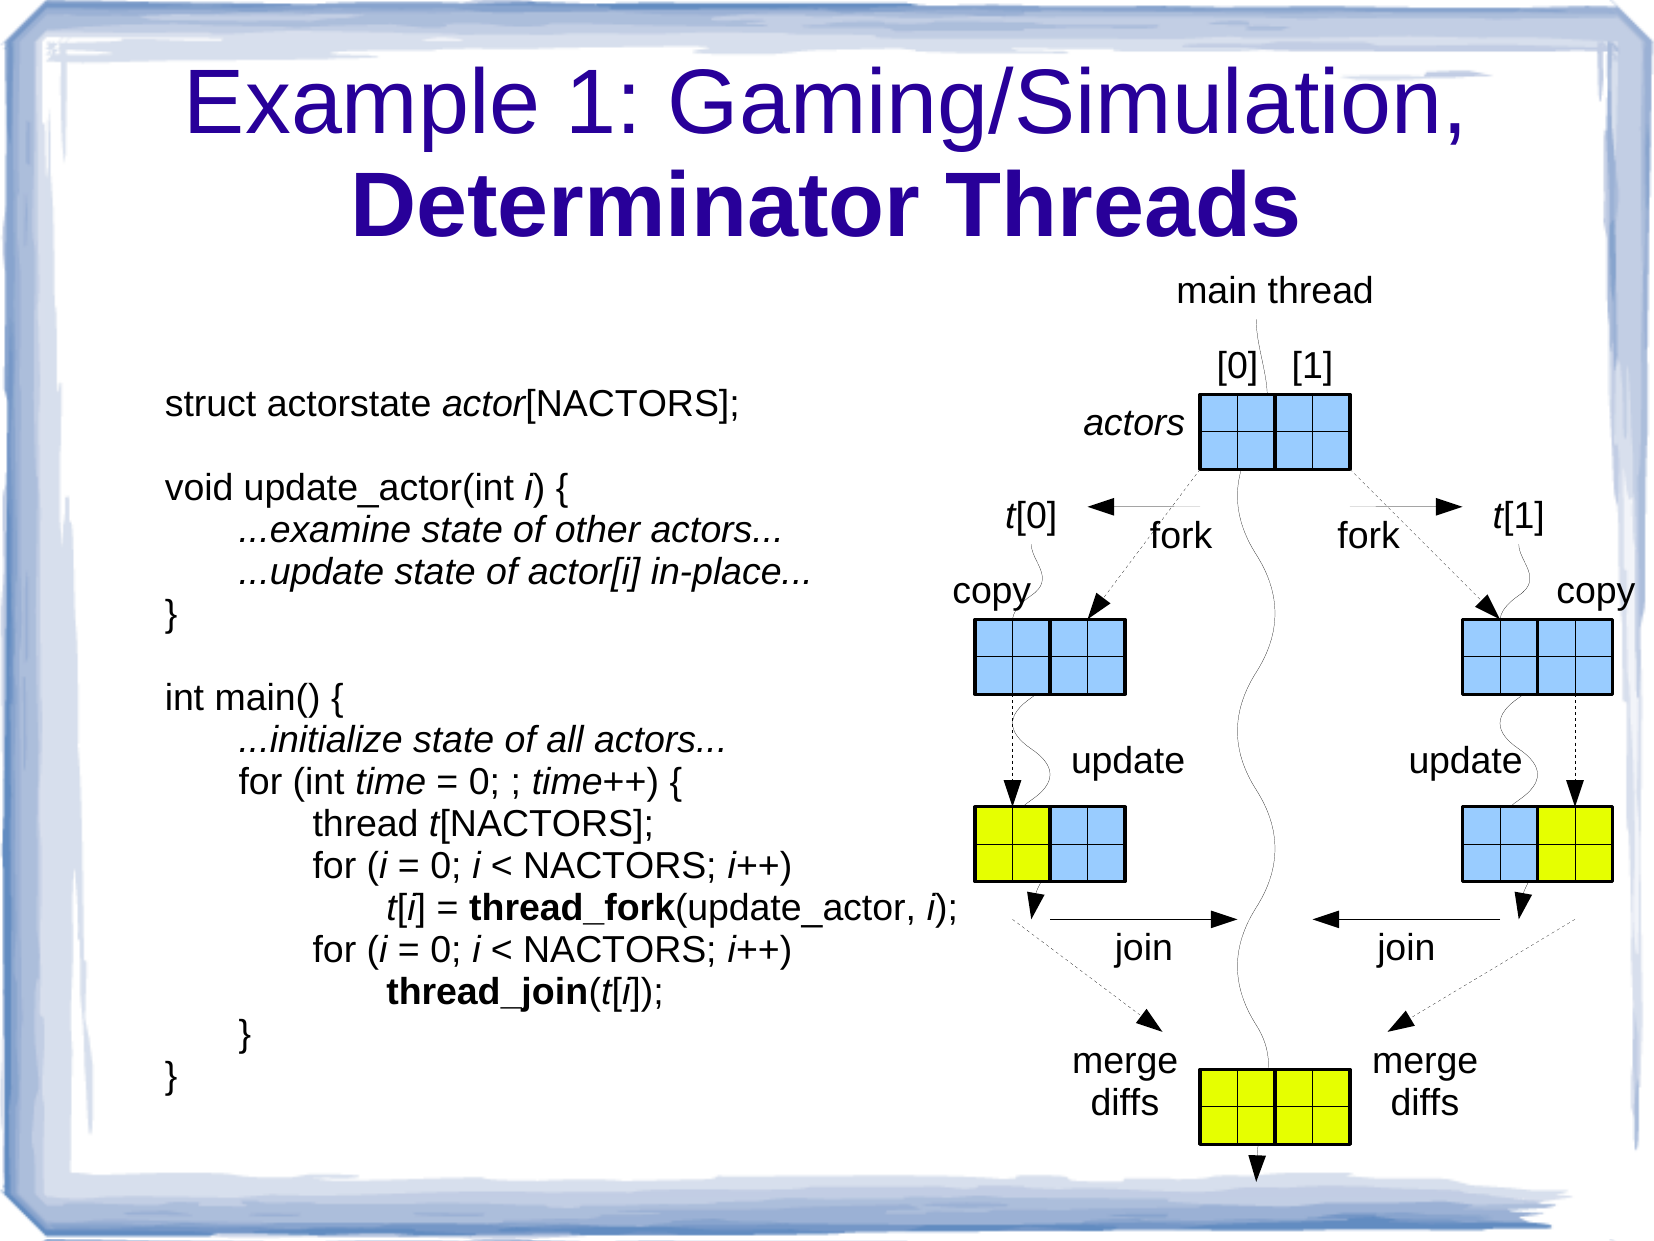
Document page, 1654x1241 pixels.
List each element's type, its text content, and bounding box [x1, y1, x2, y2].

text_box [0] [1200, 337, 1275, 395]
text_box [1464, 808, 1536, 880]
text_box [1277, 396, 1348, 468]
text_box [1202, 396, 1273, 468]
text_box t[1] [1462, 487, 1576, 545]
text_box [977, 621, 1048, 693]
text_box main thread [1125, 262, 1426, 320]
text_box [977, 808, 1048, 880]
text_box [1539, 808, 1611, 880]
text_box [1052, 621, 1123, 693]
text_box join [1350, 919, 1463, 977]
text_box [1464, 621, 1536, 693]
picture [0, 0, 1654, 1241]
text_box update [1050, 731, 1201, 789]
title Example 1: Gaming/Simulation, Determinator Threads [82, 50, 1571, 256]
text_box [1] [1275, 337, 1351, 395]
text_box fork [1312, 506, 1426, 564]
text_box t[0] [975, 487, 1088, 562]
text_box [1539, 621, 1611, 693]
text_box copy [937, 562, 1088, 620]
text_box [1052, 808, 1123, 880]
text_box [1202, 1071, 1273, 1143]
text_box fork [1125, 506, 1238, 564]
text_box join [1087, 919, 1201, 977]
text_box struct actorstate actor[NACTORS]; void update_actor(int i) { ...examine state of other actors... ...update state of actor[i] in-place... } int main() { ...initialize state of all actors... for (int time = 0; ; time++) { thread t[NACTORS]; for (i = 0; i < NACTORS; i++) t[i] = thread_fork(update_actor, i); for (i = 0; i < NACTORS; i++) thread_join(t[i]); } } [150, 375, 1013, 1146]
text_box actors [1050, 394, 1201, 452]
text_box update [1387, 731, 1538, 789]
text_box [1277, 1071, 1348, 1143]
text_box merge diffs [1350, 1031, 1501, 1131]
text_box copy [1500, 562, 1651, 620]
text_box merge diffs [1050, 1031, 1201, 1131]
